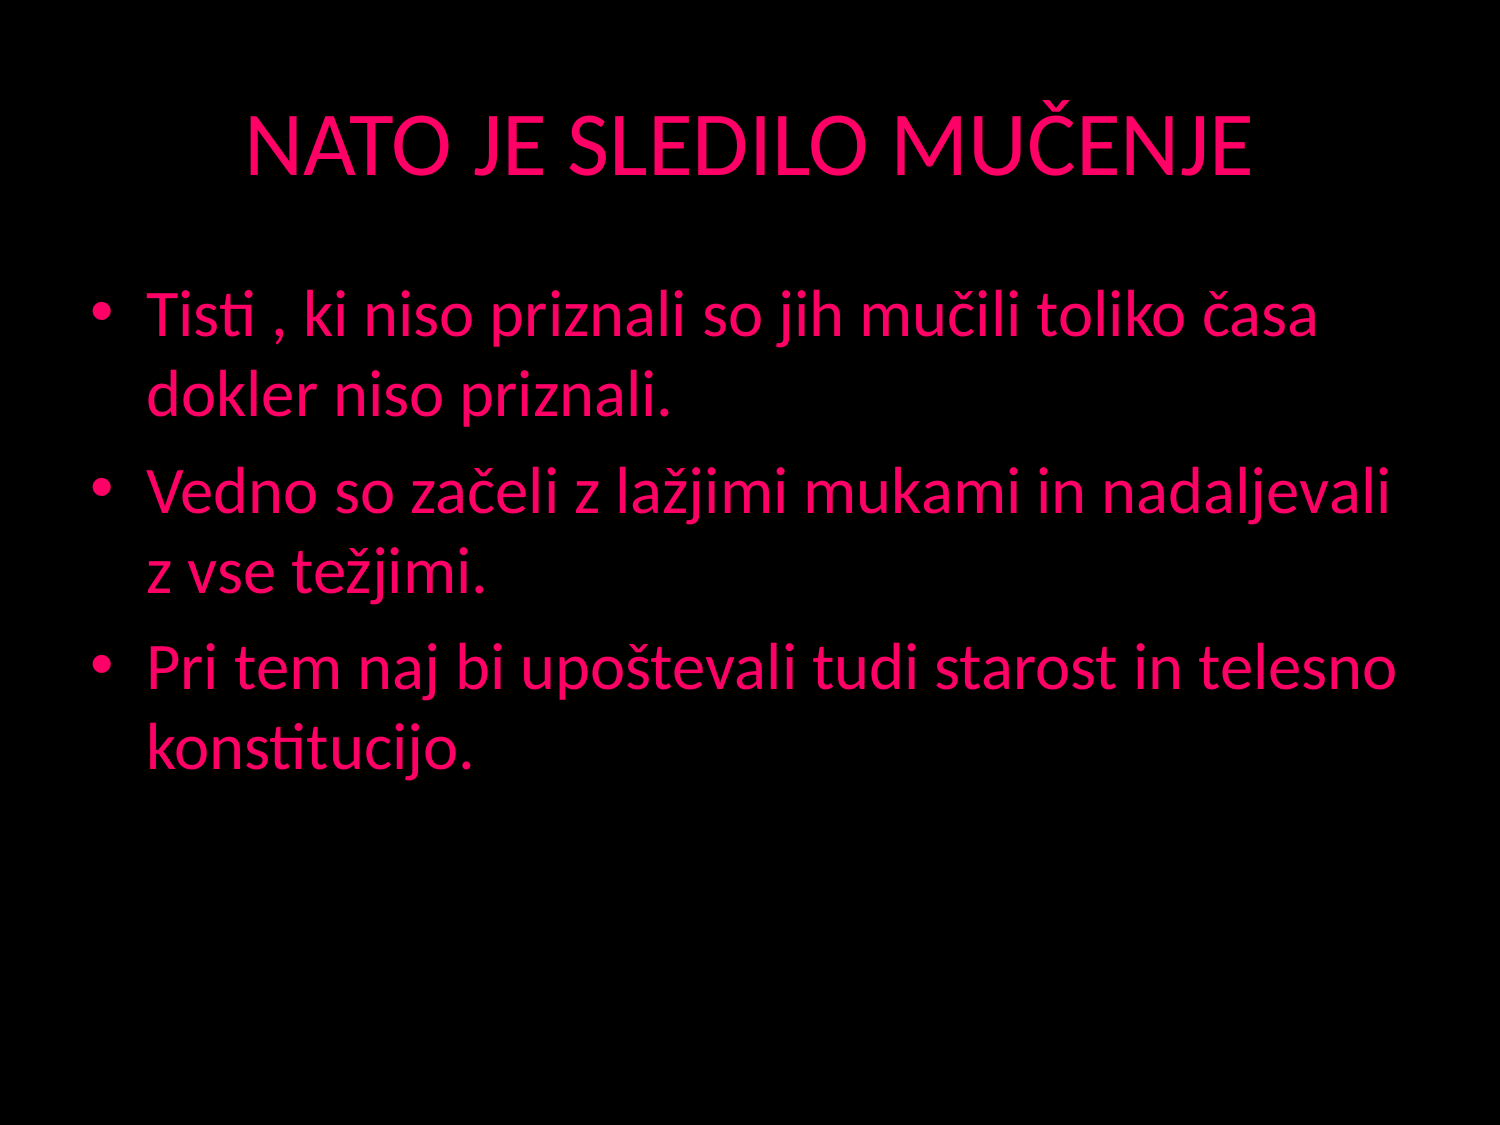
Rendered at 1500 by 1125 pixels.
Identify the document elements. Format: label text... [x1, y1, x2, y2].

title NATO JE SLEDILO MUČENJE [75, 45, 1425, 233]
list Tisti , ki niso priznali so jih mučili toliko časa dokler niso priznali. Vedno so začeli z lažjimi mukami in nadaljevali z vse težjimi. Pri tem naj bi upoštevali tudi starost in telesno konstitucijo. [75, 262, 1425, 1005]
